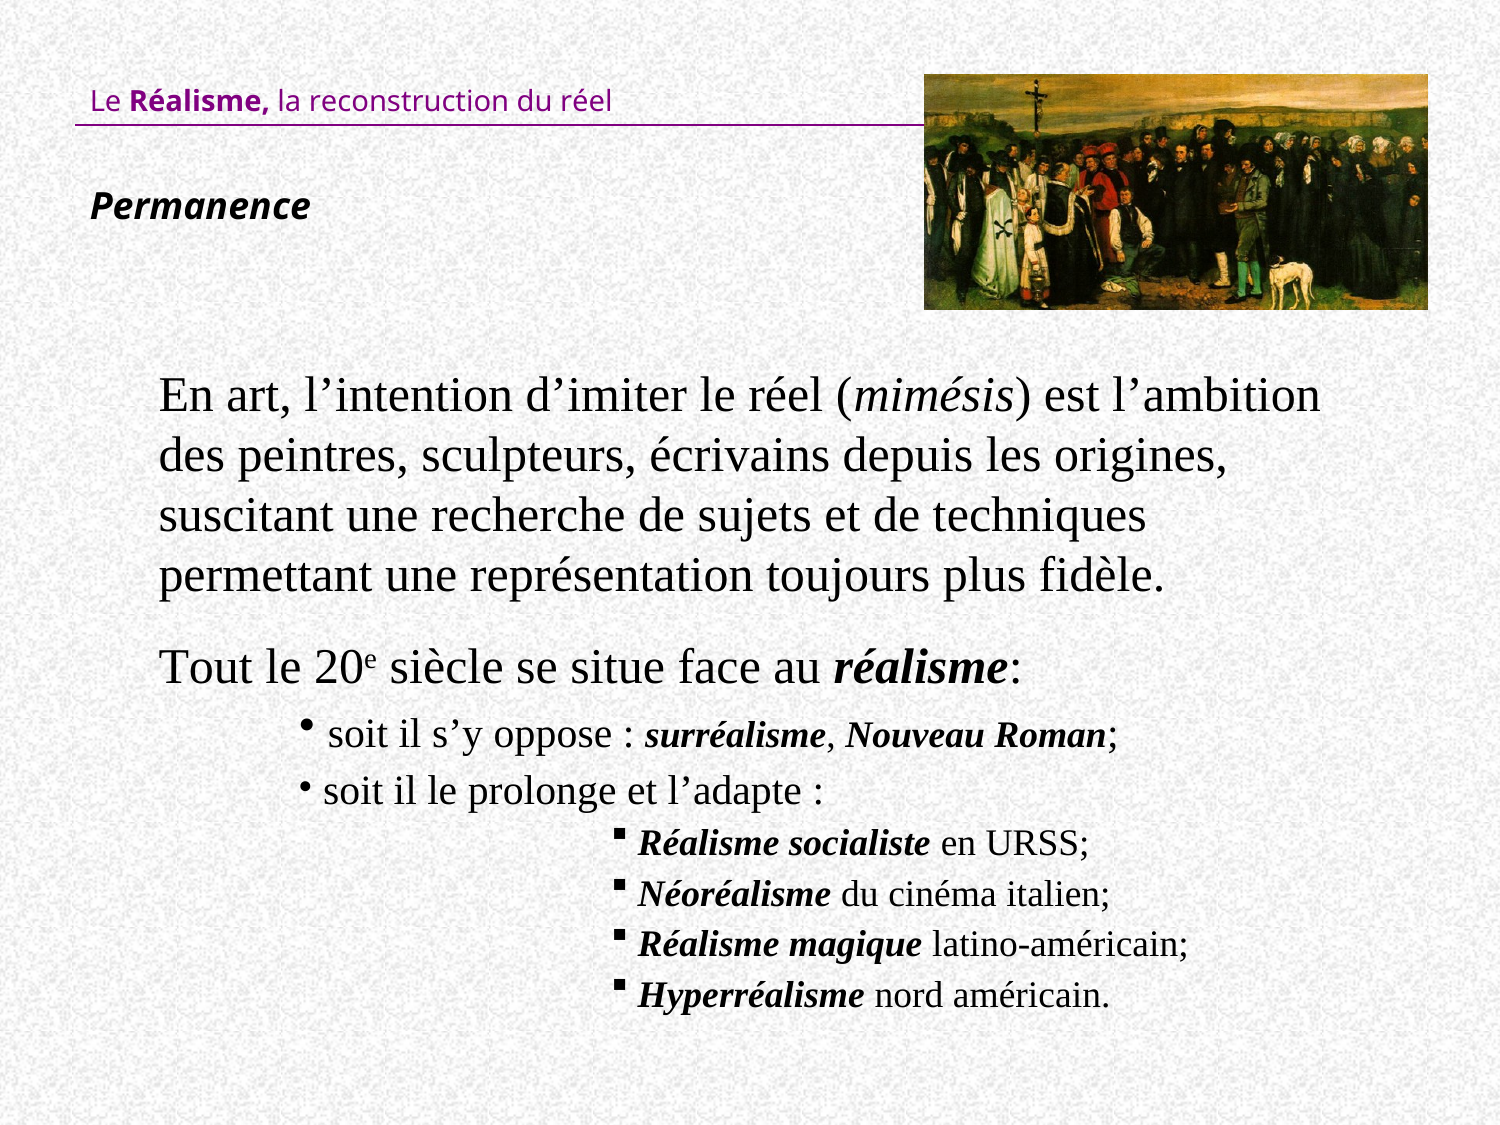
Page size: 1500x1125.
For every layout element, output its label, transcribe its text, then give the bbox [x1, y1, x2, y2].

picture [0, 0, 1500, 1125]
text_box En art, l’intention d’imiter le réel (mimésis) est l’ambition des peintres, sculpteurs, écrivains depuis les origines, suscitant une recherche de sujets et de techniques permettant une représentation toujours plus fidèle. Tout le 20e siècle se situe face au réalisme: soit il s’y oppose : surréalisme, Nouveau Roman; soit il le prolonge et l’adapte : Réalisme socialiste en URSS; Néoréalisme du cinéma italien; Réalisme magique latino-américain; Hyperréalisme nord américain. [143, 354, 1357, 1021]
text_box Le Réalisme, la reconstruction du réel [74, 74, 924, 126]
text_box Permanence [75, 174, 388, 236]
